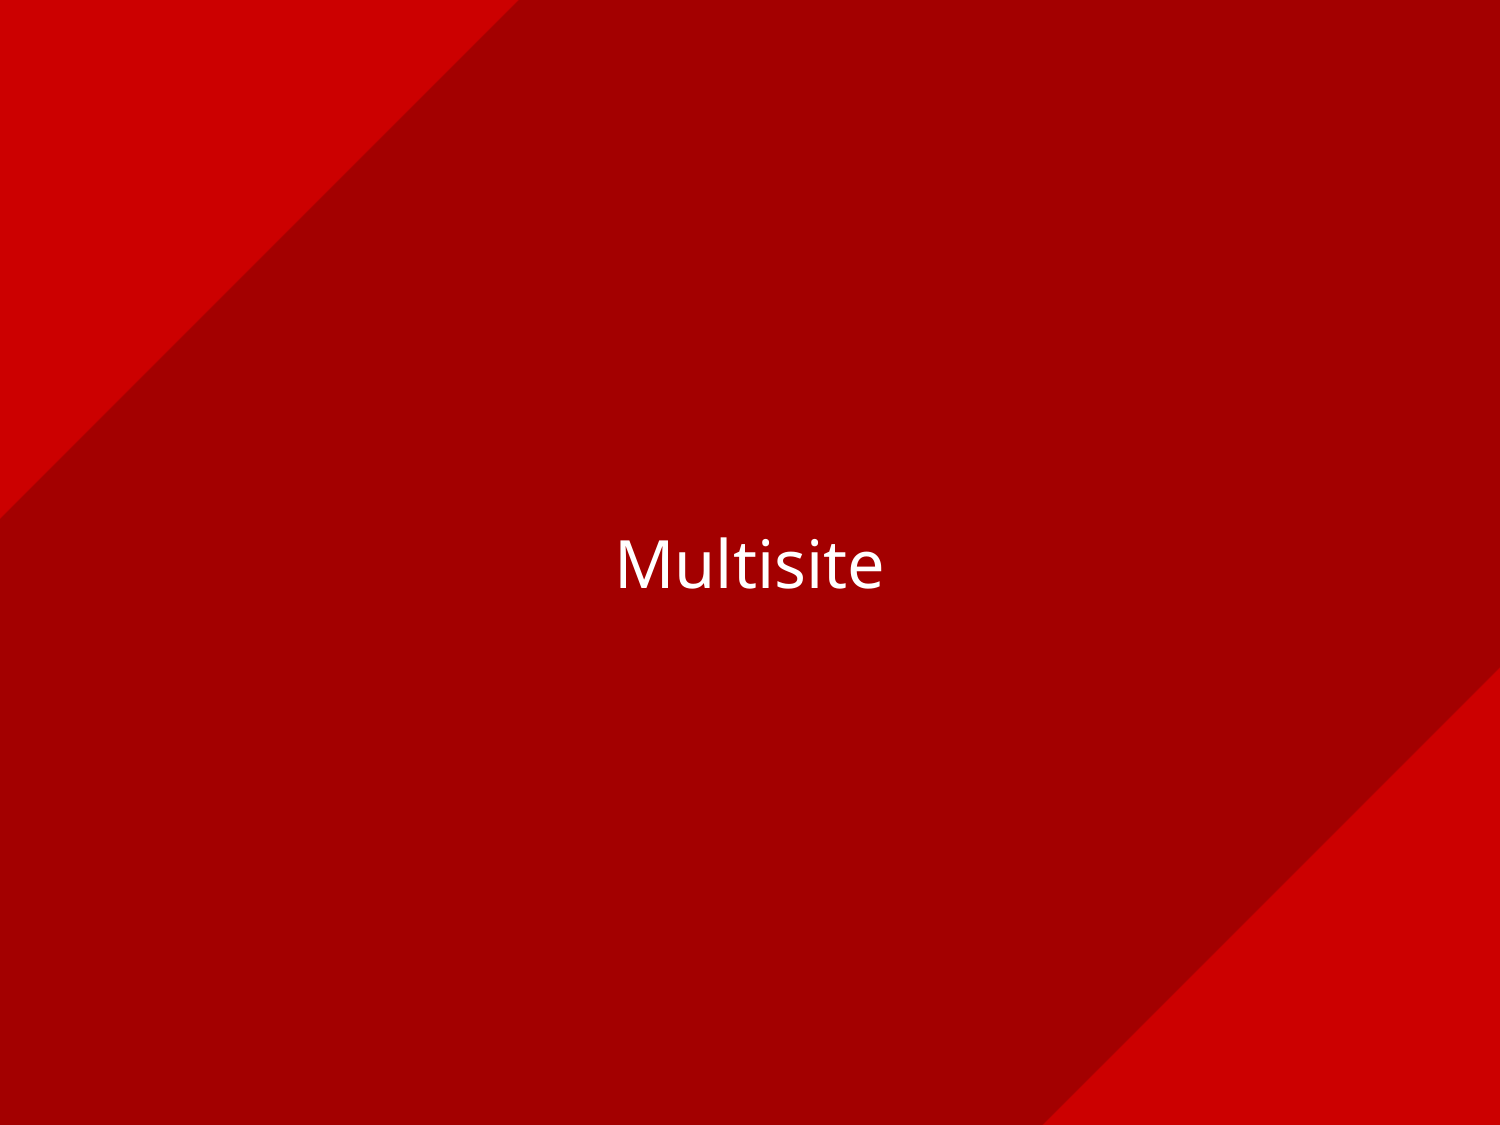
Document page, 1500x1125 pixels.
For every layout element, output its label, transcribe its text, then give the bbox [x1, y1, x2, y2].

picture [0, 0, 1500, 1125]
title Multisite [255, 468, 1246, 657]
